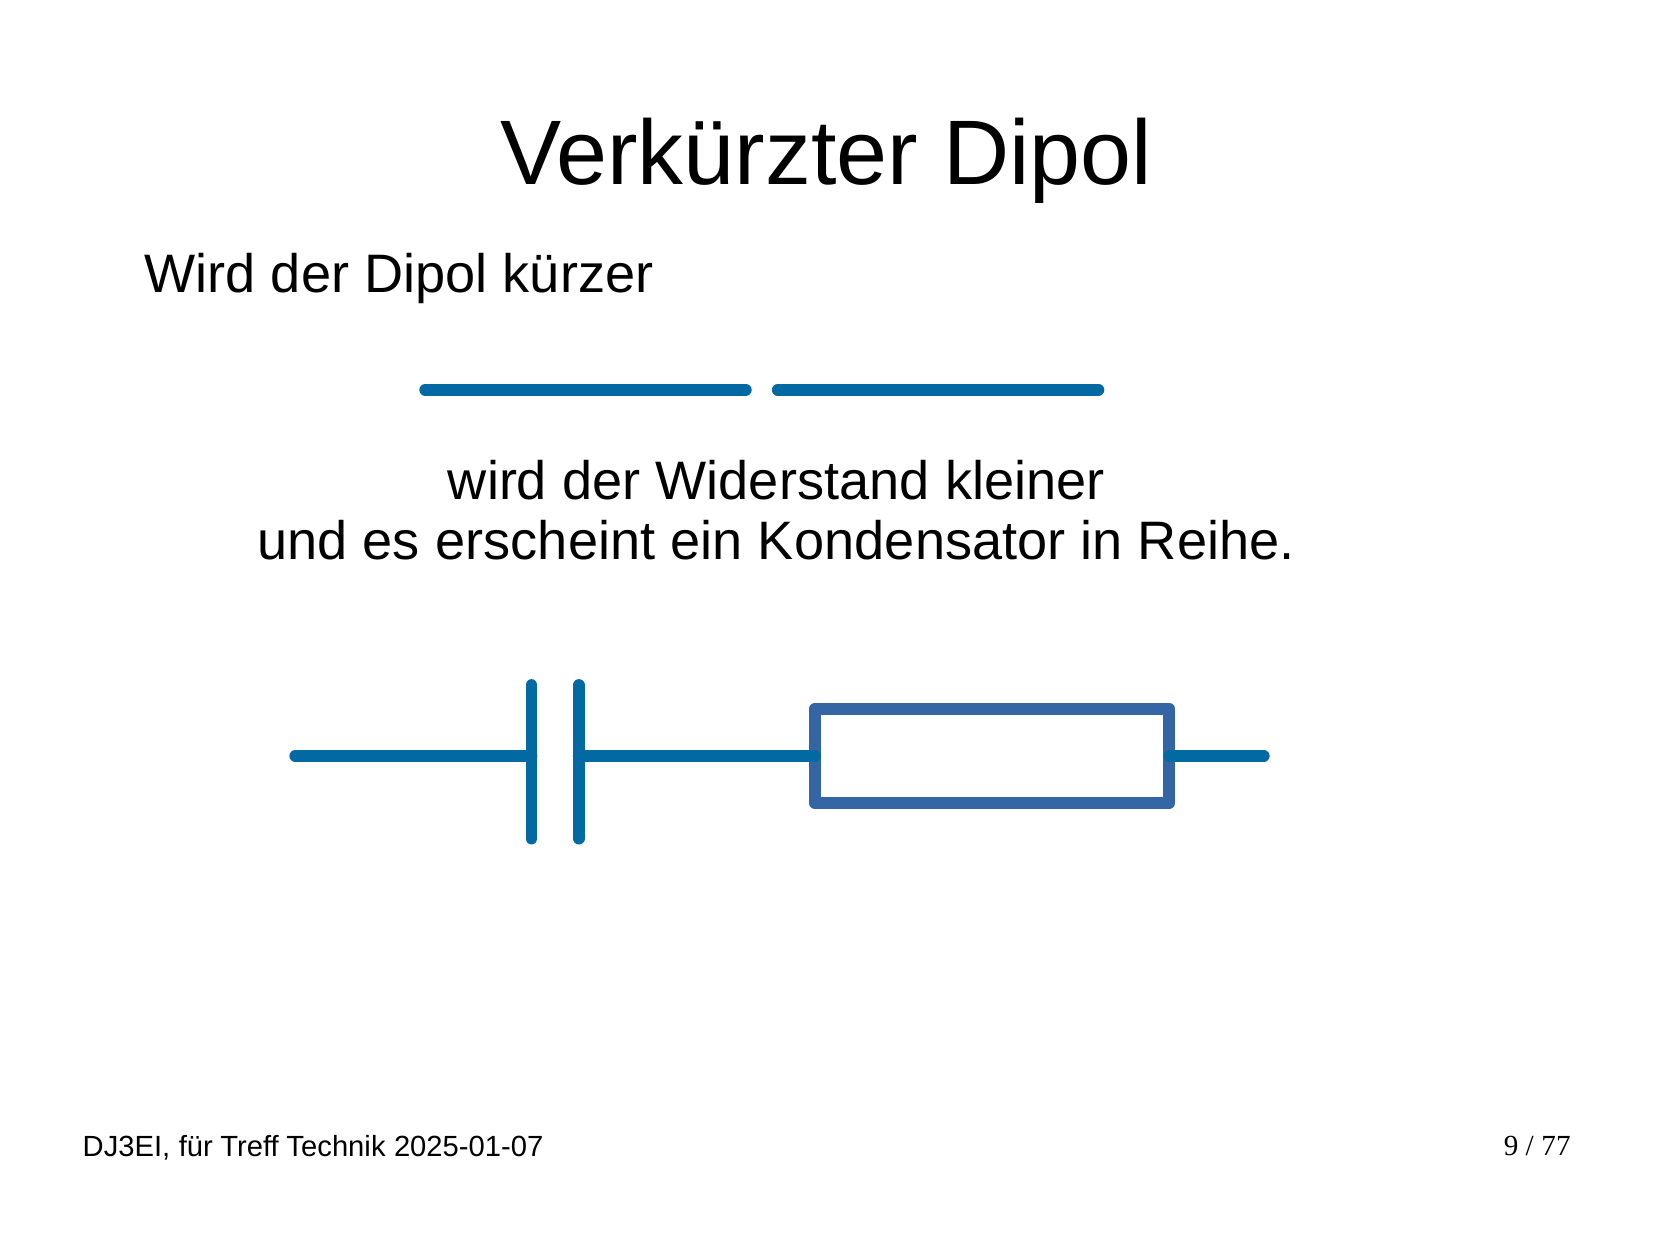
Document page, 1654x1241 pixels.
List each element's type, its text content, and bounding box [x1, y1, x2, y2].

text_box wird der Widerstand kleiner und es erscheint ein Kondensator in Reihe. [242, 442, 1312, 579]
text_box [814, 708, 1170, 804]
text_box Wird der Dipol kürzer [129, 236, 679, 312]
title Verkürzter Dipol [82, 49, 1571, 257]
